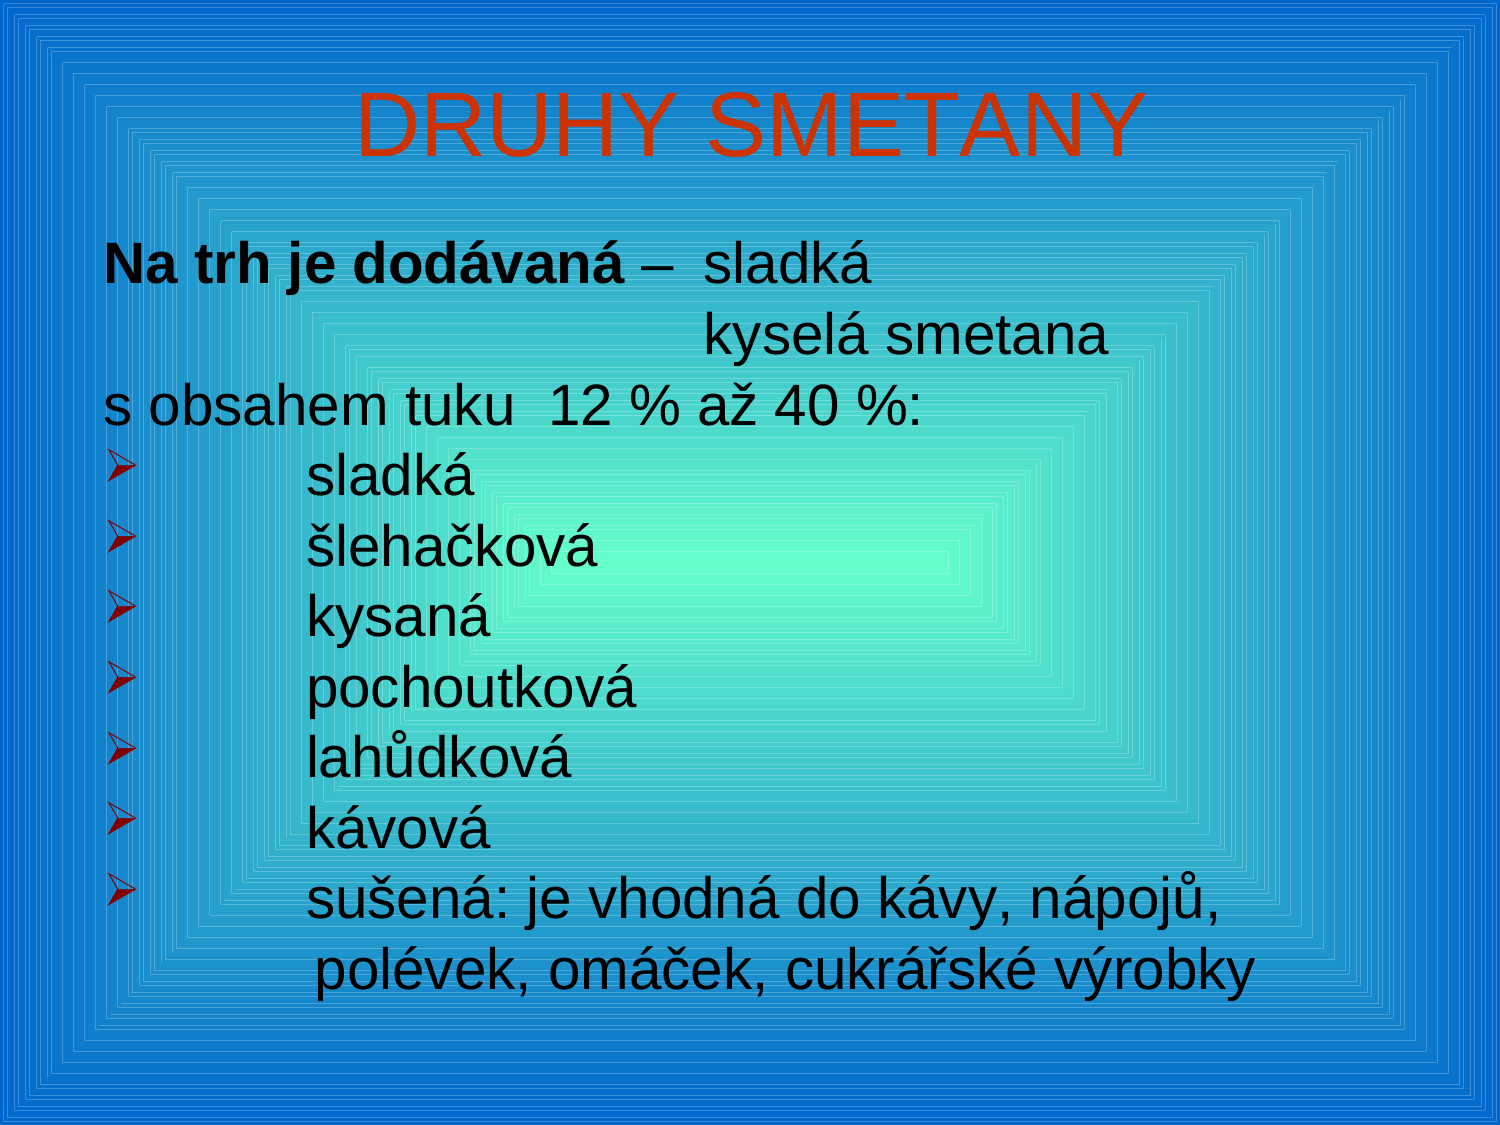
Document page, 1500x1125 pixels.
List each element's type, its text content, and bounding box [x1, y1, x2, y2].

title DRUHY SMETANY [76, 42, 1427, 198]
list Na trh je dodávaná – sladká kyselá smetana s obsahem tuku 12 % až 40 %: sladká šlehačková kysaná pochoutková lahůdková kávová sušená: je vhodná do kávy, nápojů, polévek, omáček, cukrářské výrobky [88, 231, 1424, 1095]
